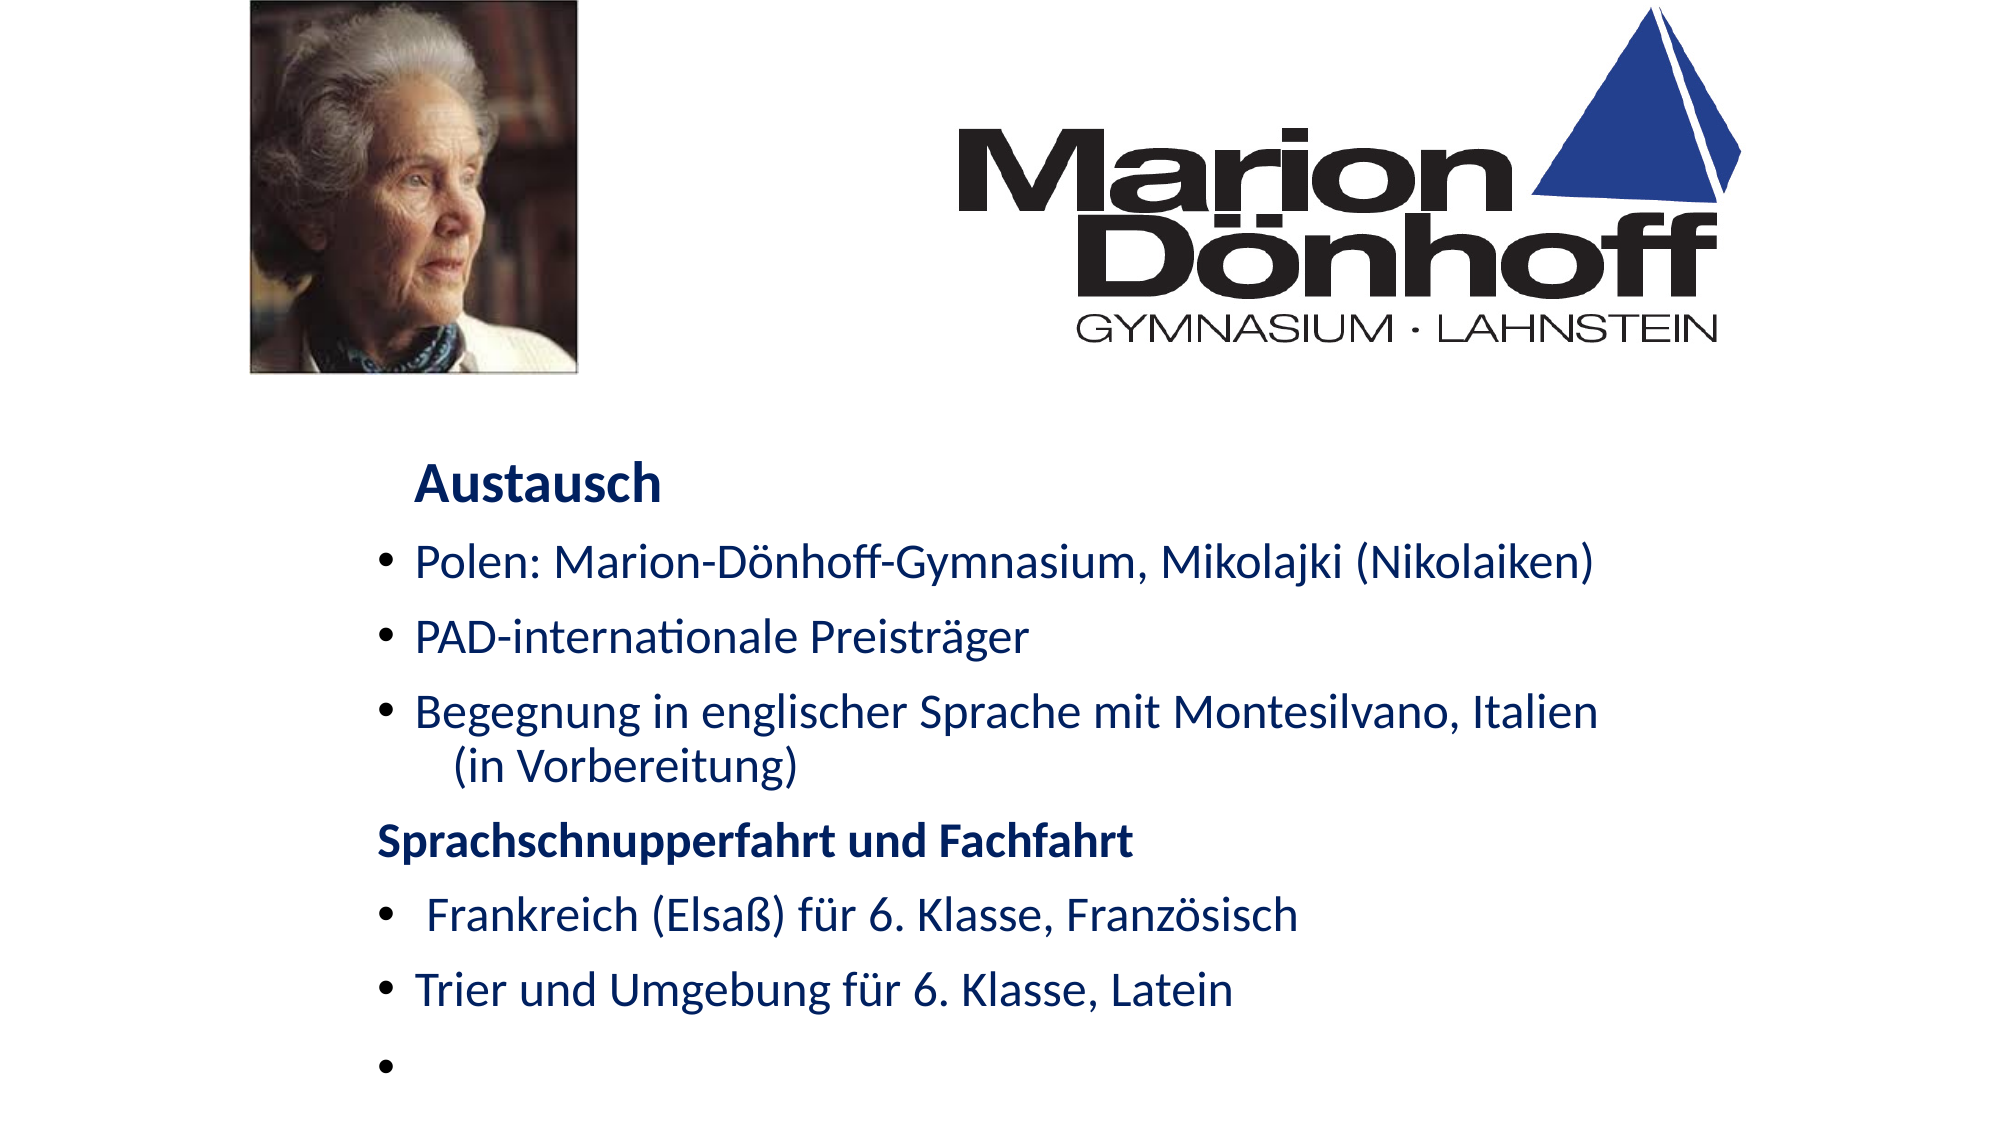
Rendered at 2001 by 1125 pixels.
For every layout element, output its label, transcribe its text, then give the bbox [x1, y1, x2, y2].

picture [249, 0, 579, 376]
list Austausch Polen: Marion-Dönhoff-Gymnasium, Mikolajki (Nikolaiken) PAD-internationale Preisträger Begegnung in englischer Sprache mit Montesilvano, Italien (in Vorbereitung) Sprachschnupperfahrt und Fachfahrt Frankreich (Elsaß) für 6. Klasse, Französisch Trier und Umgebung für 6. Klasse, Latein [362, 444, 1638, 1094]
picture [946, 0, 1750, 351]
